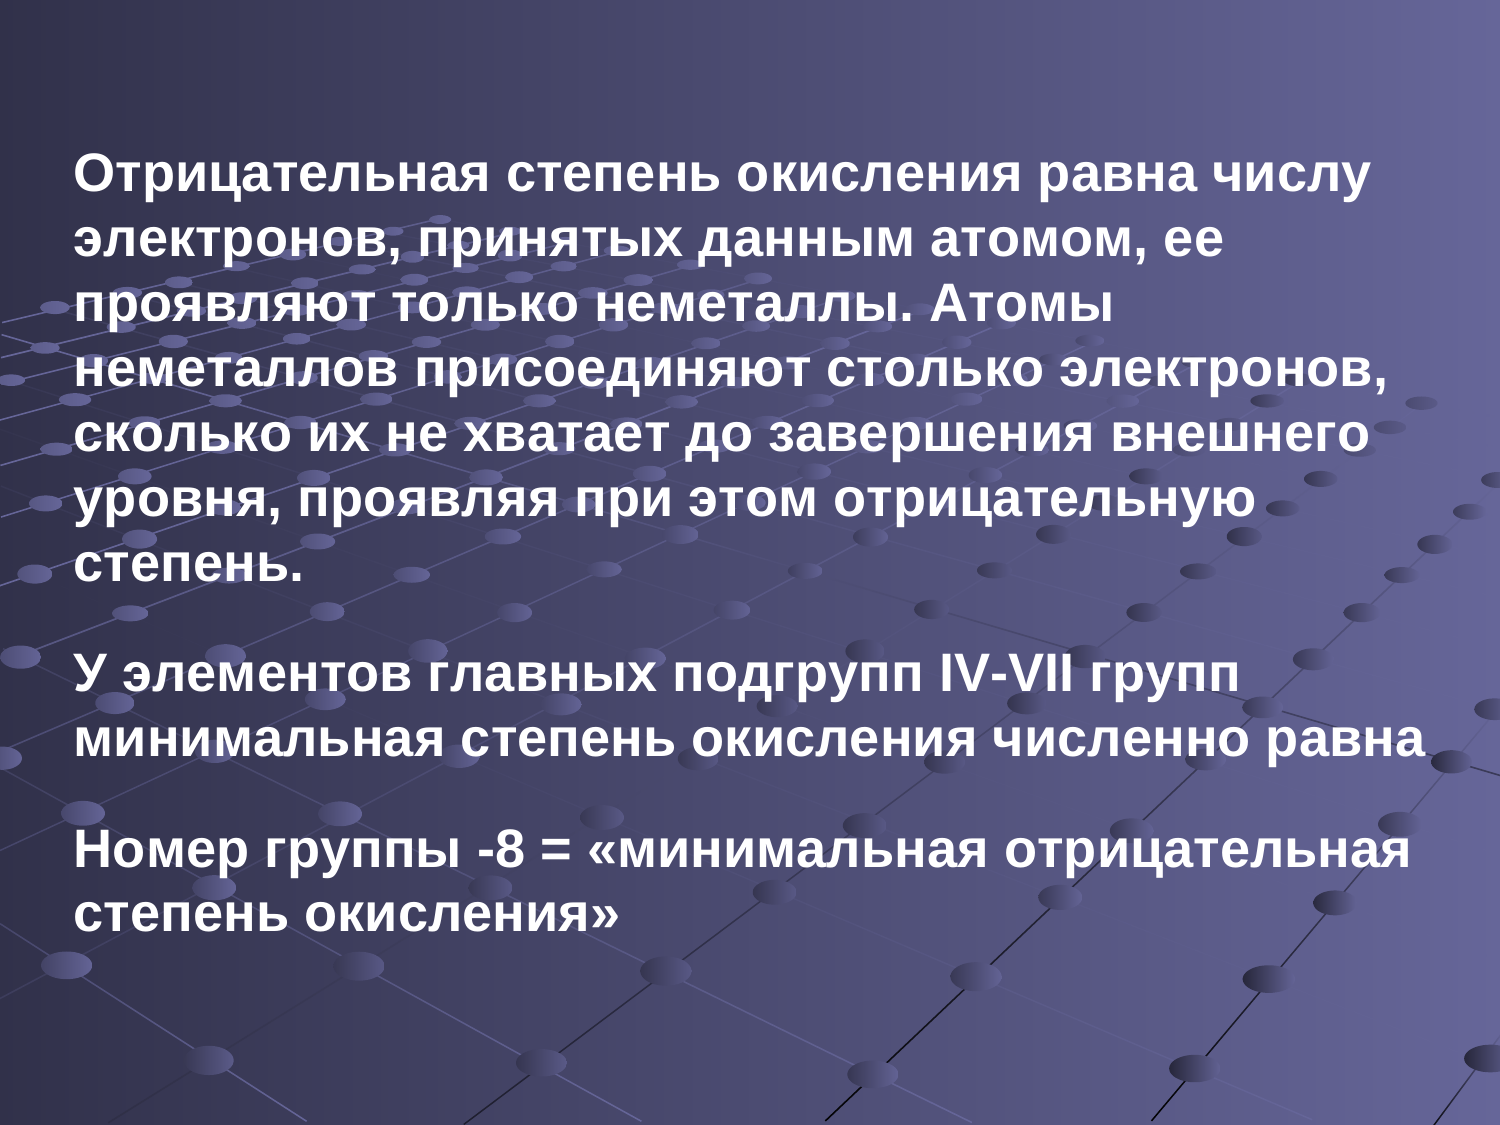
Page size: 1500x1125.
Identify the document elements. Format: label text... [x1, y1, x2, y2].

text_box Отрицательная степень окисления равна числу электронов, принятых данным атомом, ее проявляют только неметаллы. Атомы неметаллов присоединяют столько электронов, сколько их не хватает до завершения внешнего уровня, проявляя при этом отрицательную степень. У элементов главных подгрупп IV-VII групп минимальная степень окисления численно равна Номер группы -8 = «минимальная отрицательная степень окисления» [59, 129, 1456, 1061]
